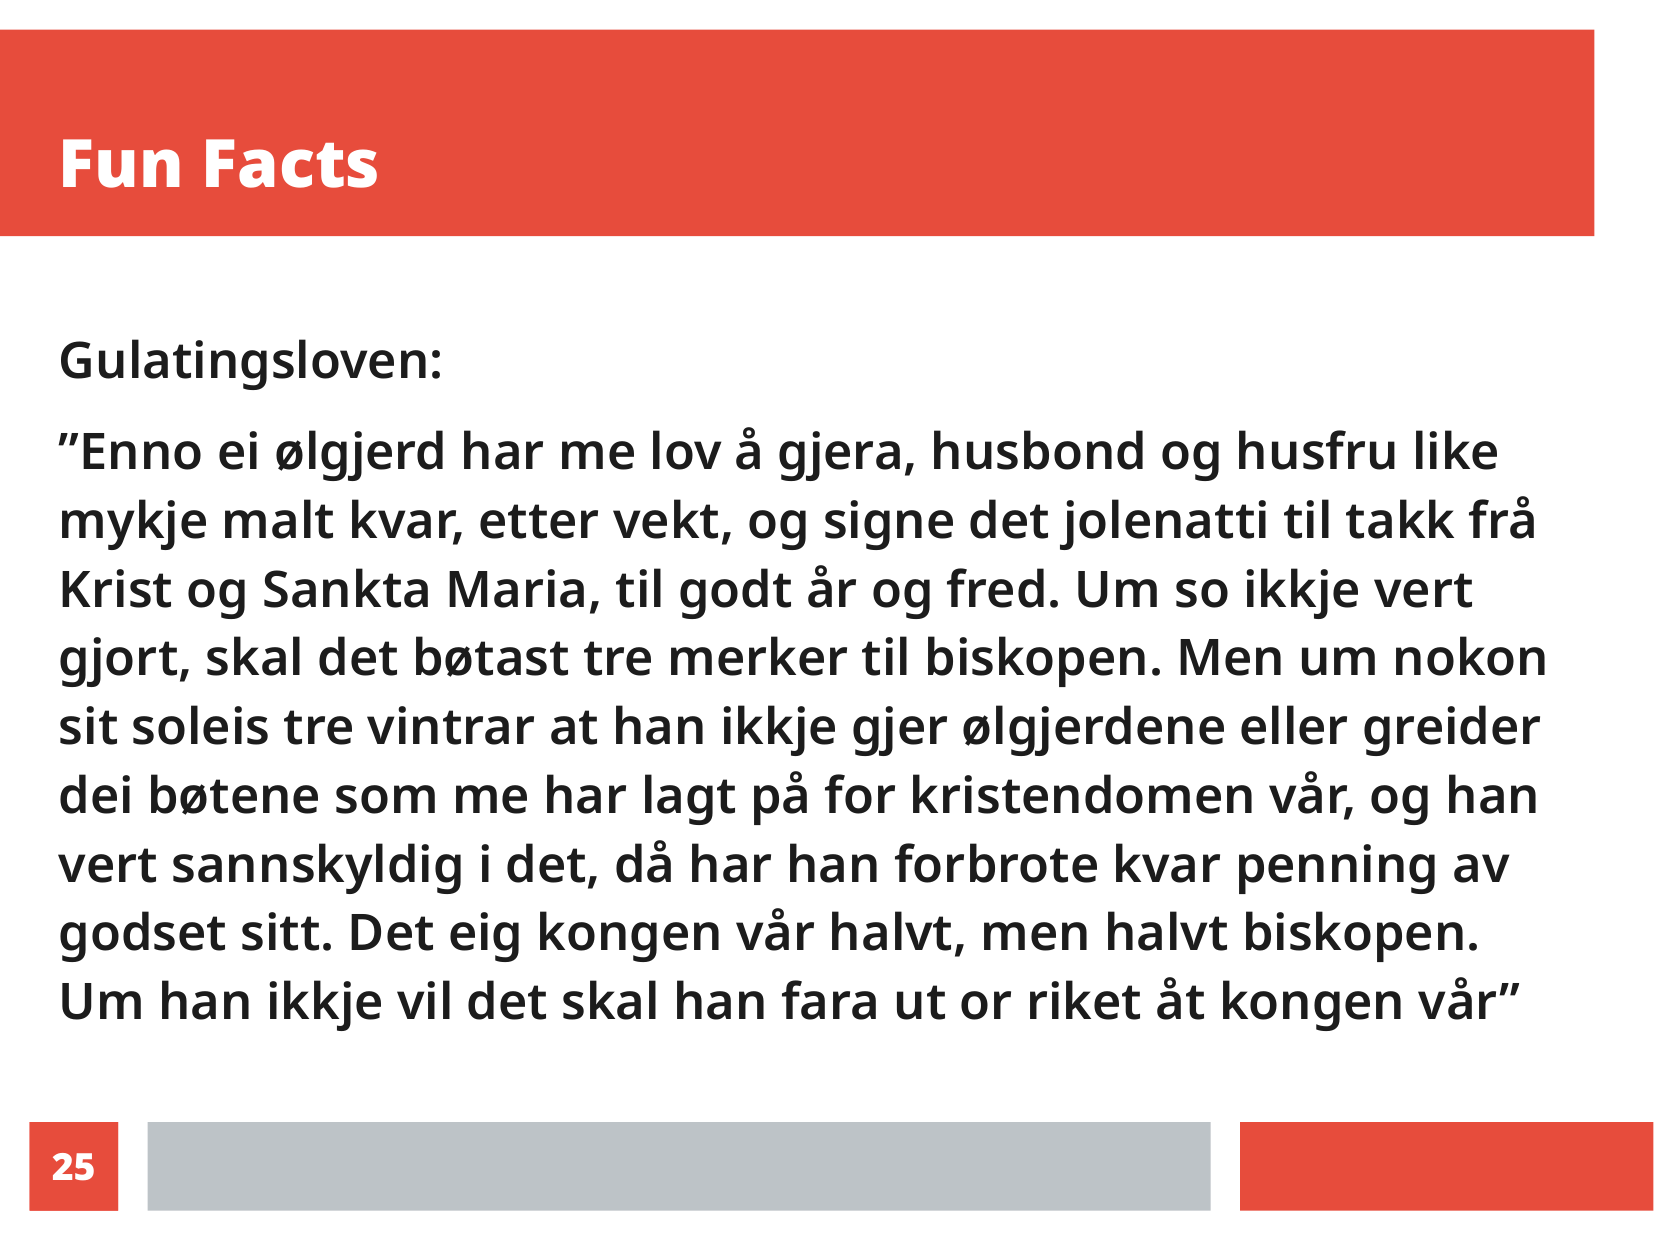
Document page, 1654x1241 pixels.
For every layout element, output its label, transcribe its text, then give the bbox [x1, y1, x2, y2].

title Fun Facts [59, 59, 1595, 207]
list Gulatingsloven: ”Enno ei ølgjerd har me lov å gjera, husbond og husfru like mykje malt kvar, etter vekt, og signe det jolenatti til takk frå Krist og Sankta Maria, til godt år og fred. Um so ikkje vert gjort, skal det bøtast tre merker til biskopen. Men um nokon sit soleis tre vintrar at han ikkje gjer ølgjerdene eller greider dei bøtene som me har lagt på for kristendomen vår, og han vert sannskyldig i det, då har han forbrote kvar penning av godset sitt. Det eig kongen vår halvt, men halvt biskopen. Um han ikkje vil det skal han fara ut or riket åt kongen vår” [59, 324, 1565, 1093]
